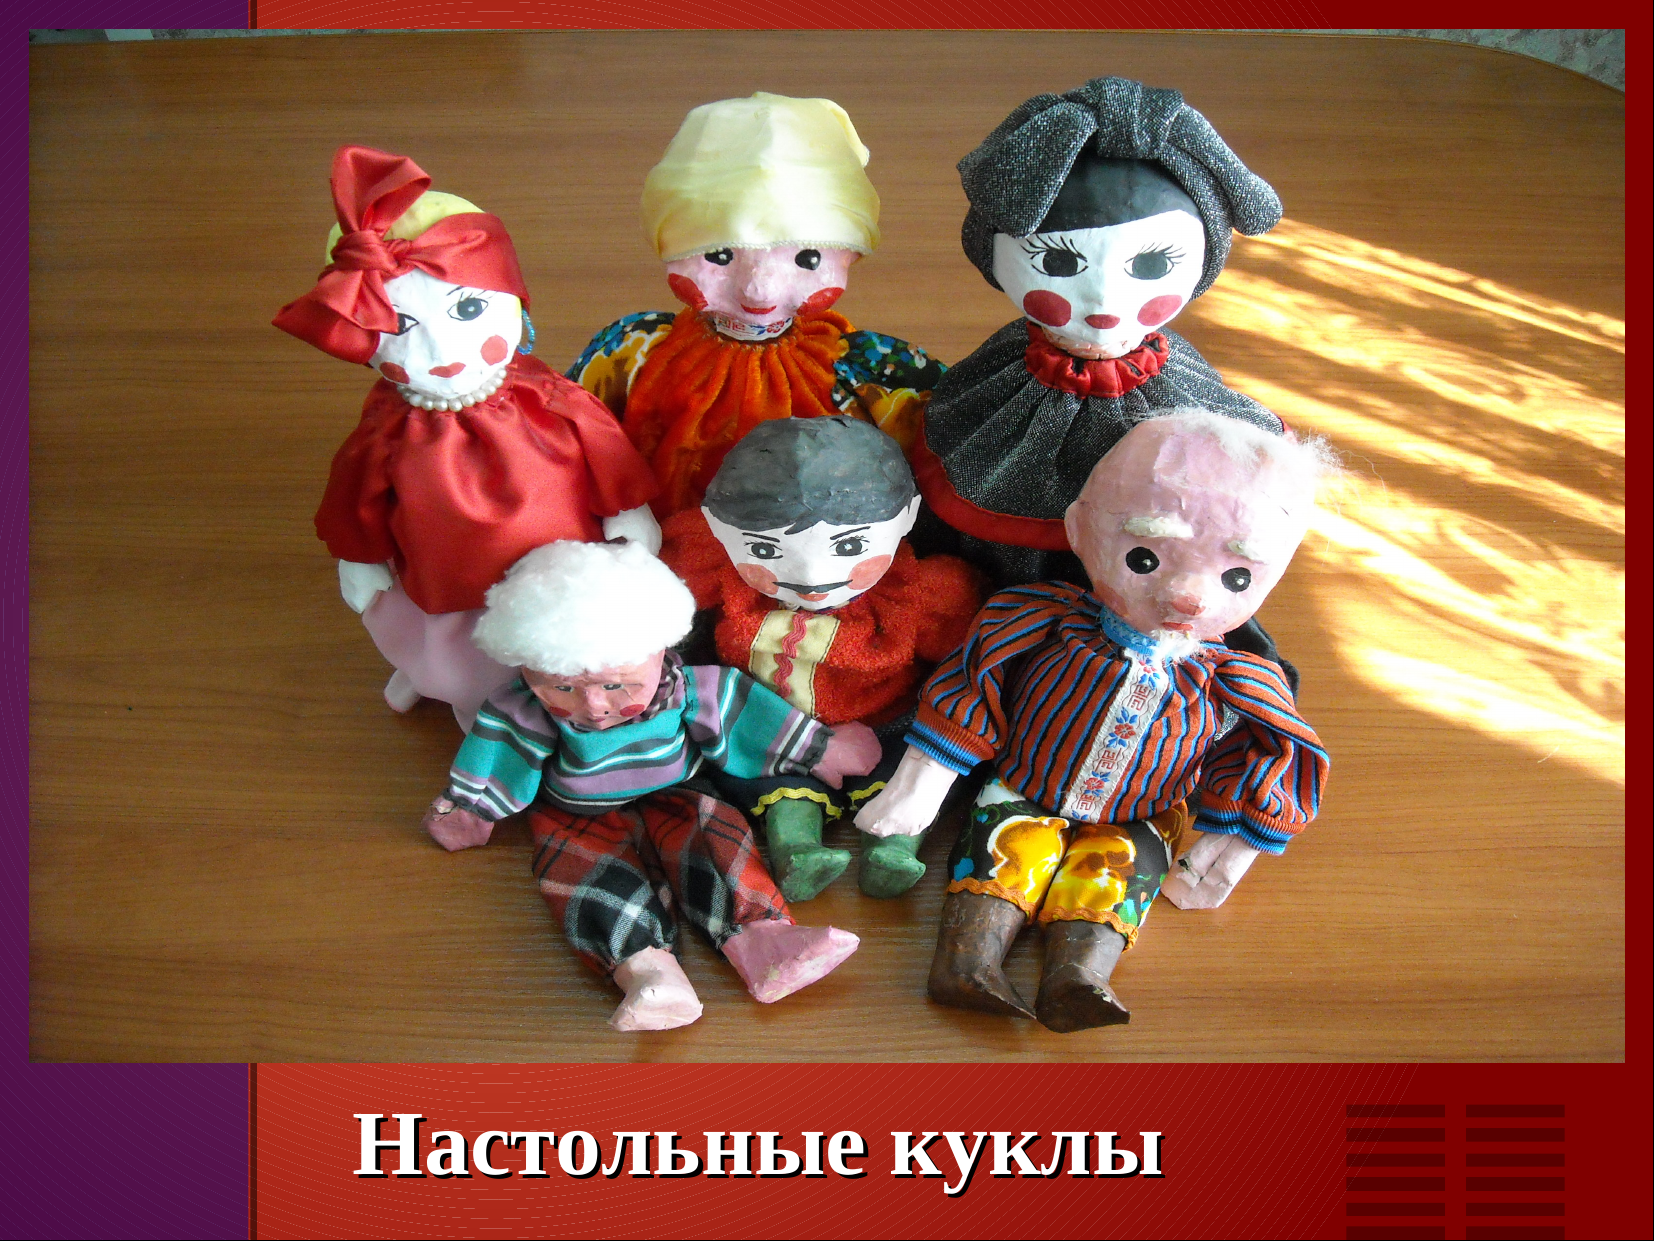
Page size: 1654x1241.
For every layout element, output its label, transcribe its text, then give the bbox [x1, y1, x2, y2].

picture [29, 29, 1625, 1063]
list Настольные куклы [236, 1092, 1211, 1195]
